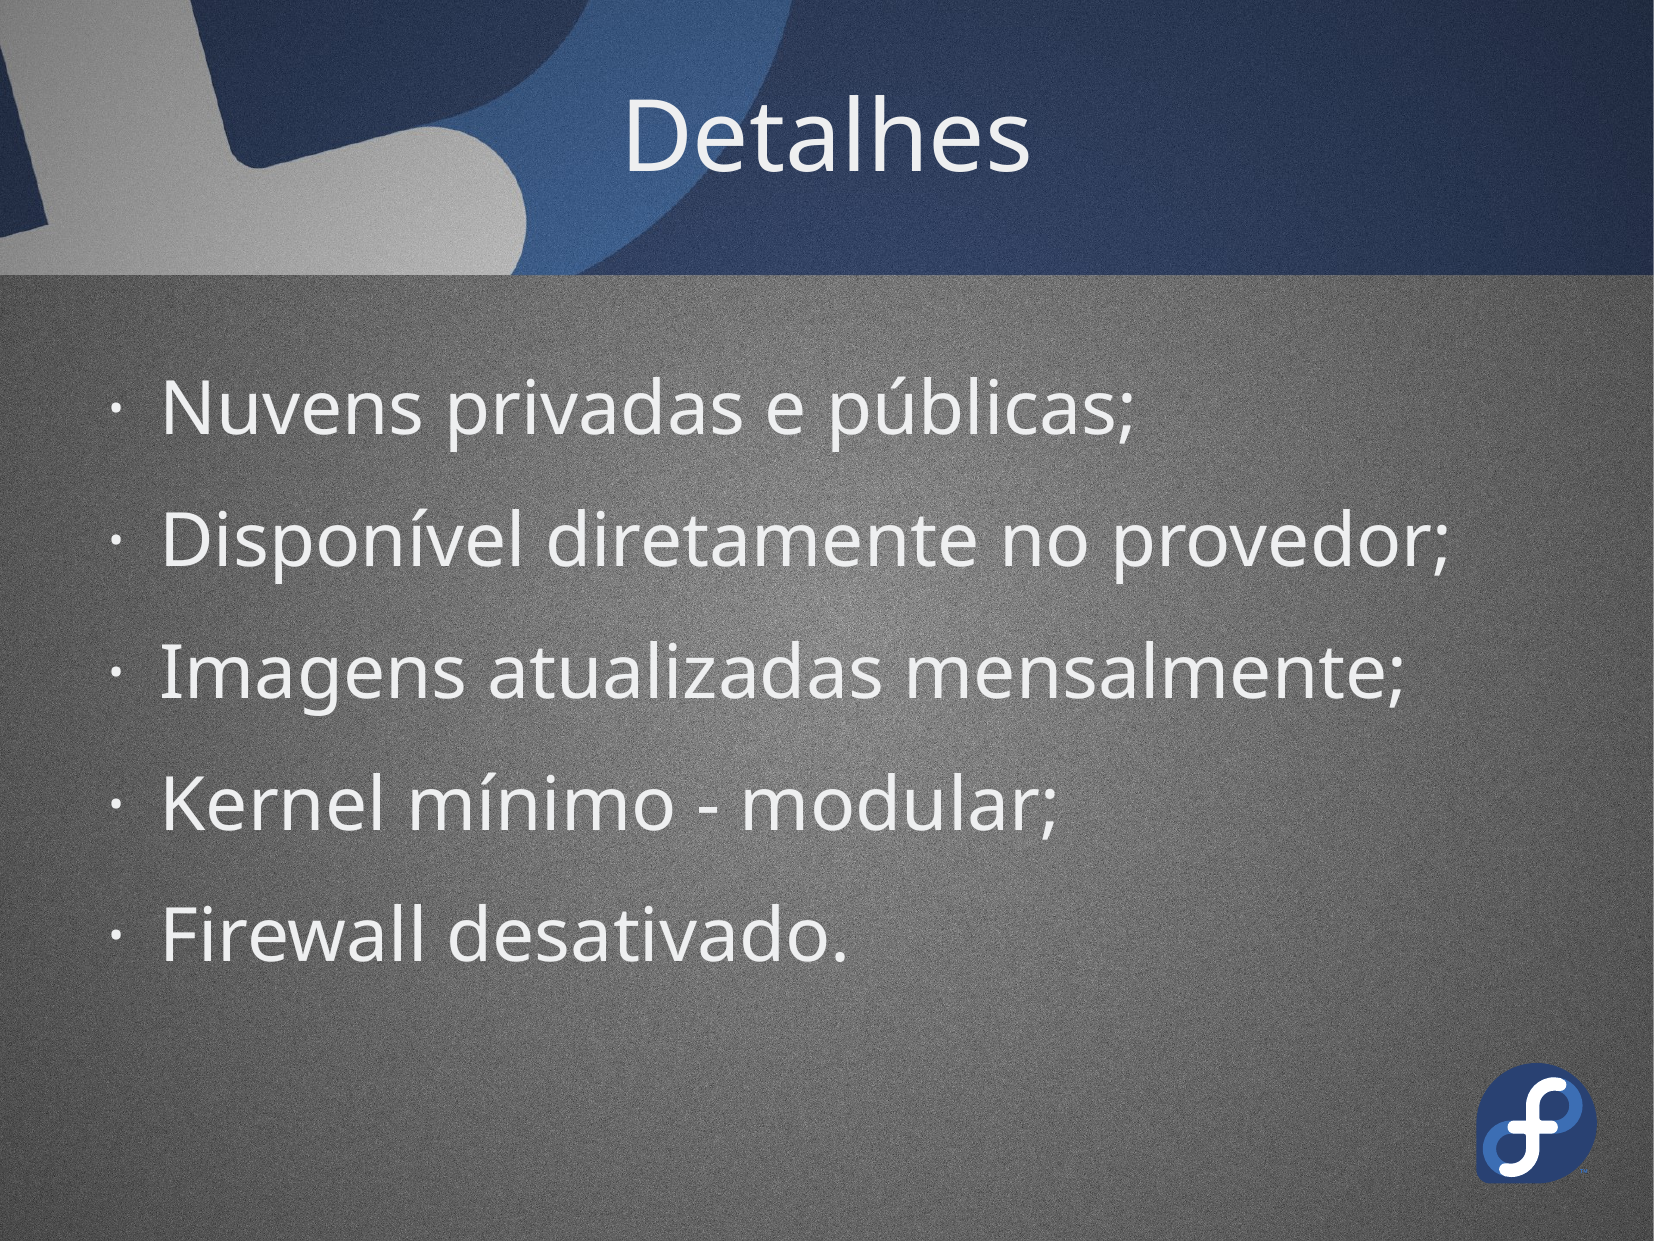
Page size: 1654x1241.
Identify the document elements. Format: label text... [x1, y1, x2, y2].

picture [0, 0, 1654, 1241]
title Detalhes [88, 29, 1565, 237]
list Nuvens privadas e públicas; Disponível diretamente no provedor; Imagens atualizadas mensalmente; Kernel mínimo - modular; Firewall desativado. [88, 354, 1565, 1063]
